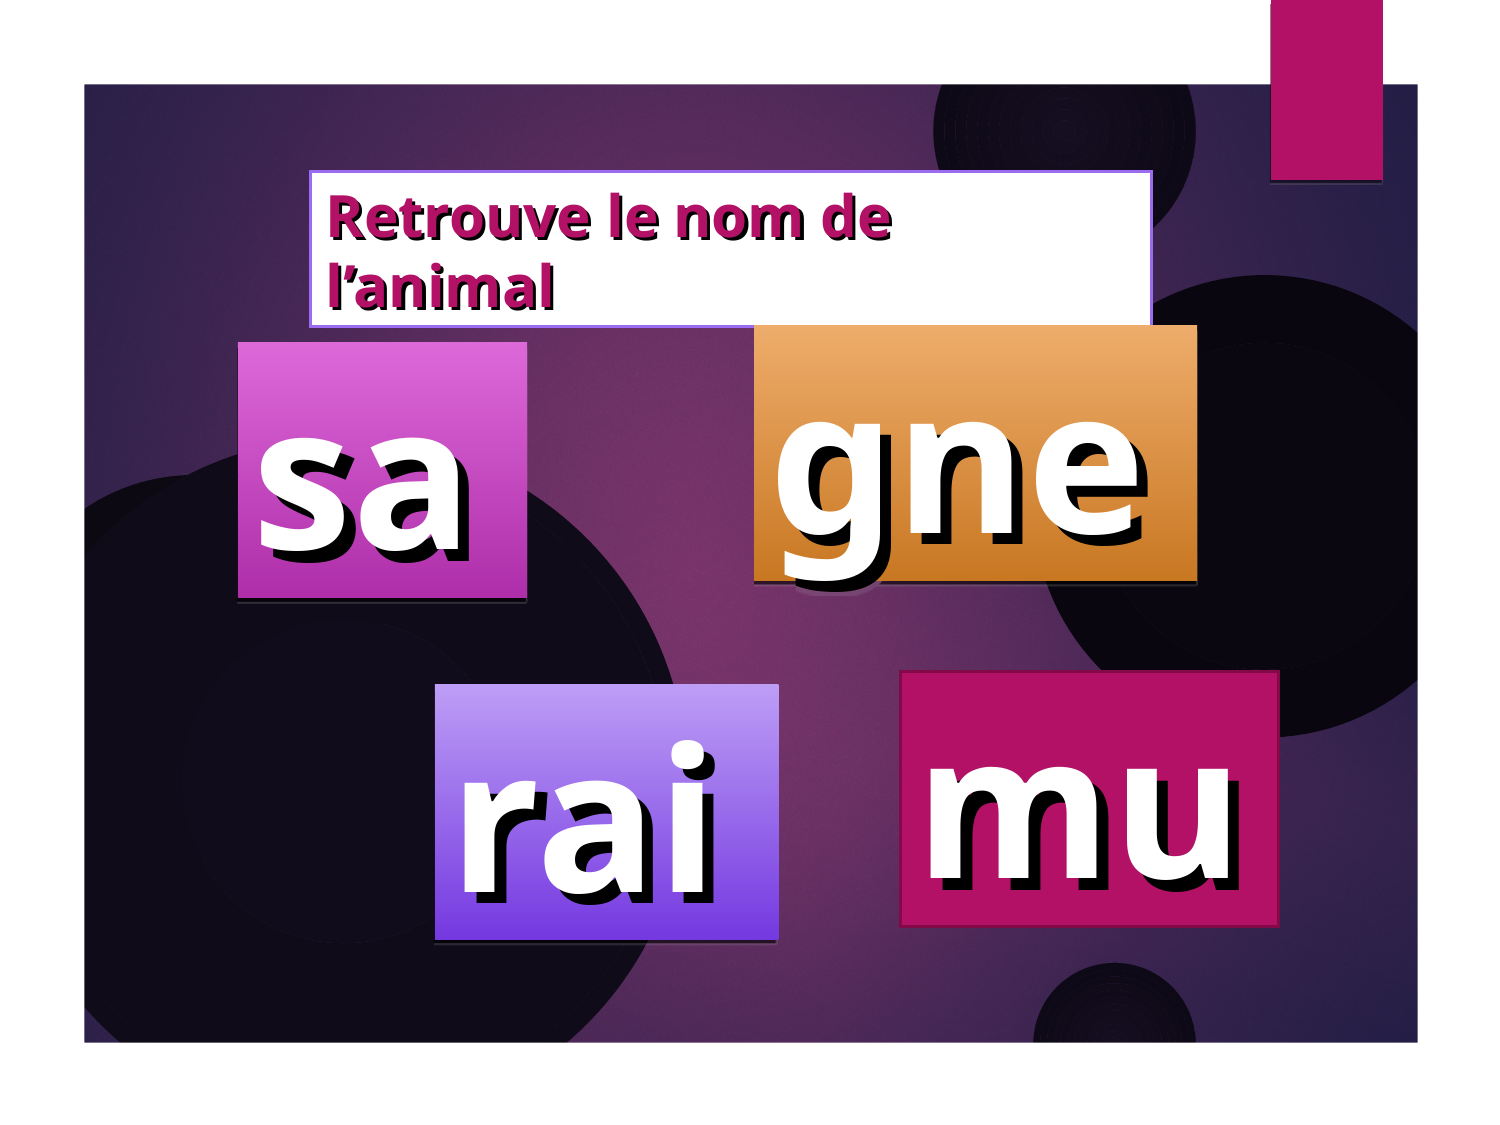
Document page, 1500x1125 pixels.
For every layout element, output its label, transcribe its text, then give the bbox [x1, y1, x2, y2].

text_box mu [901, 671, 1278, 927]
text_box rai [435, 685, 778, 940]
text_box sa [238, 342, 527, 597]
text_box gne [754, 326, 1197, 581]
text_box gne [819, 457, 852, 512]
text_box Retrouve le nom de l’animal [311, 172, 1151, 327]
